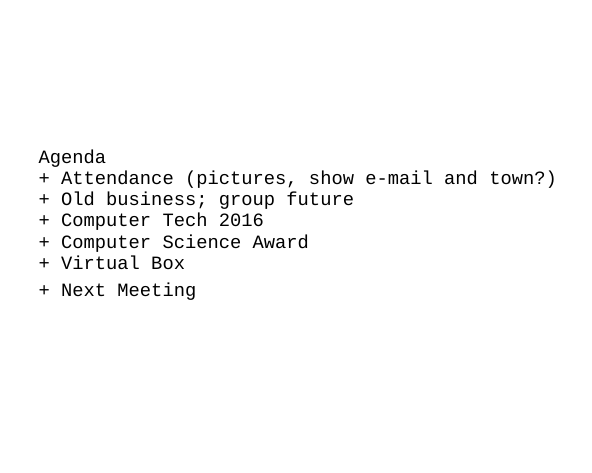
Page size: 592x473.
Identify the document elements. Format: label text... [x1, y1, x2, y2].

text_box Agenda + Attendance (pictures, show e-mail and town?) + Old business; group future + Computer Tech 2016 + Computer Science Award + Virtual Box + Next Meeting [23, 118, 591, 334]
